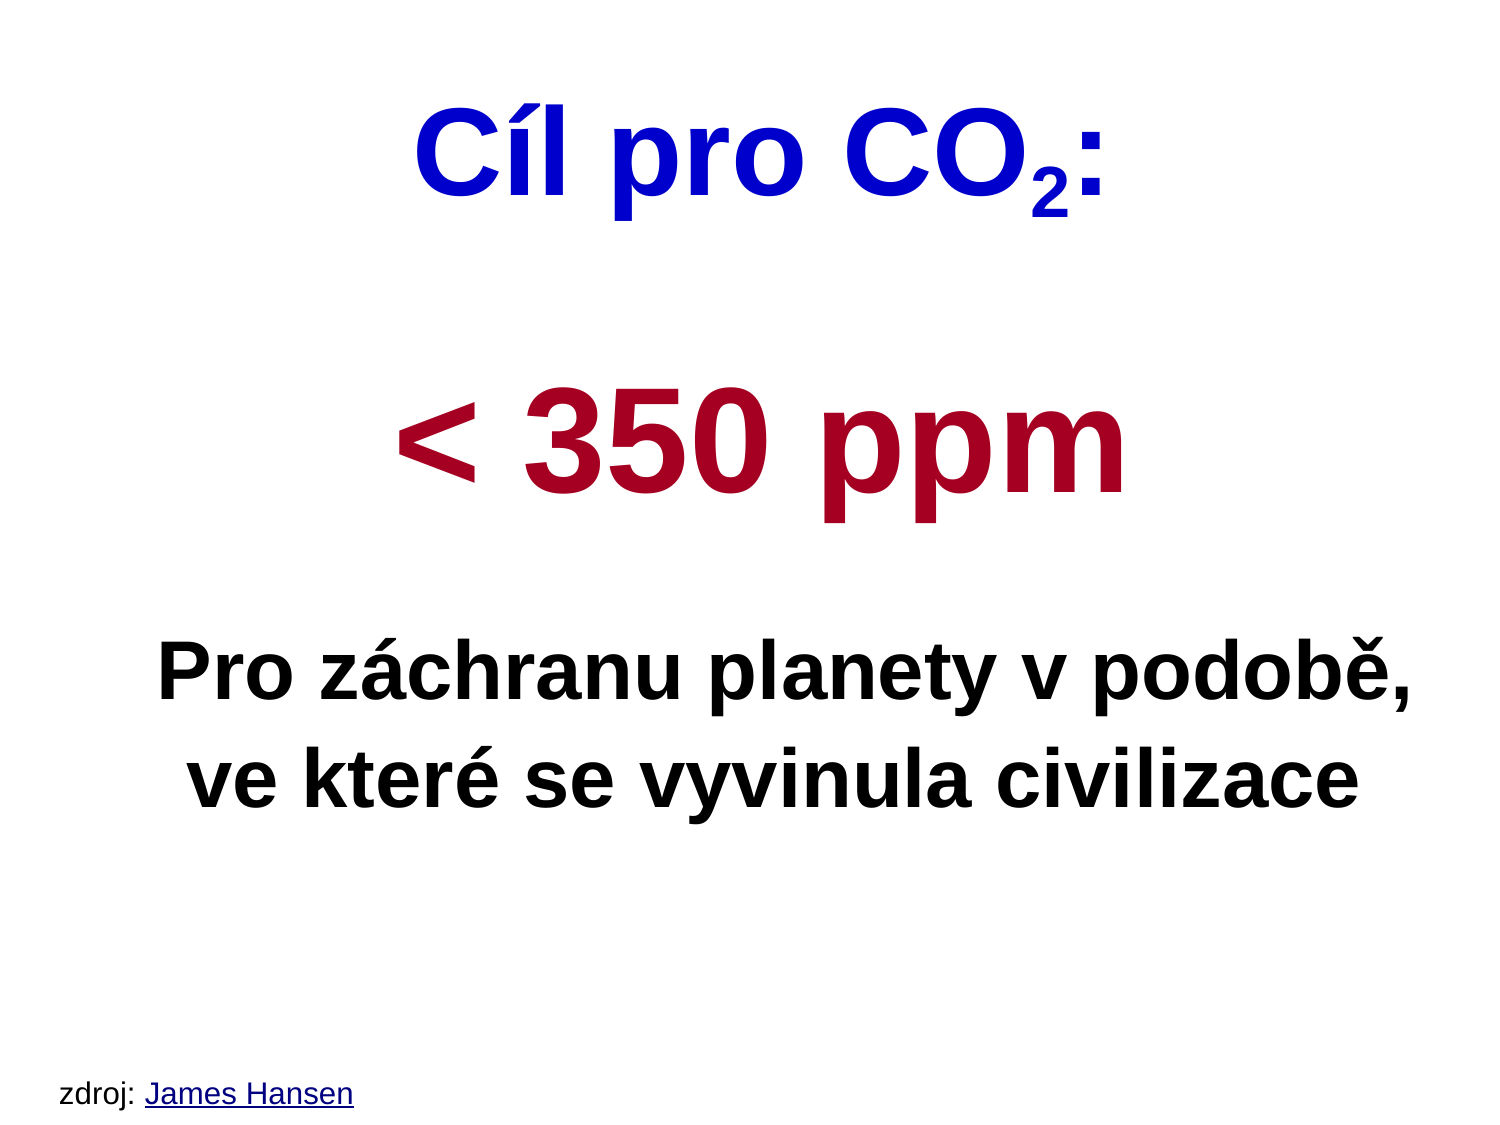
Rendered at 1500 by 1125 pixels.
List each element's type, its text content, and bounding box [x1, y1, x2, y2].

list Cíl pro CO2: < 350 ppm Pro záchranu planety v podobě, ve které se vyvinula civilizace [87, 75, 1438, 1051]
title zdroj: James Hansen [59, 1075, 575, 1114]
